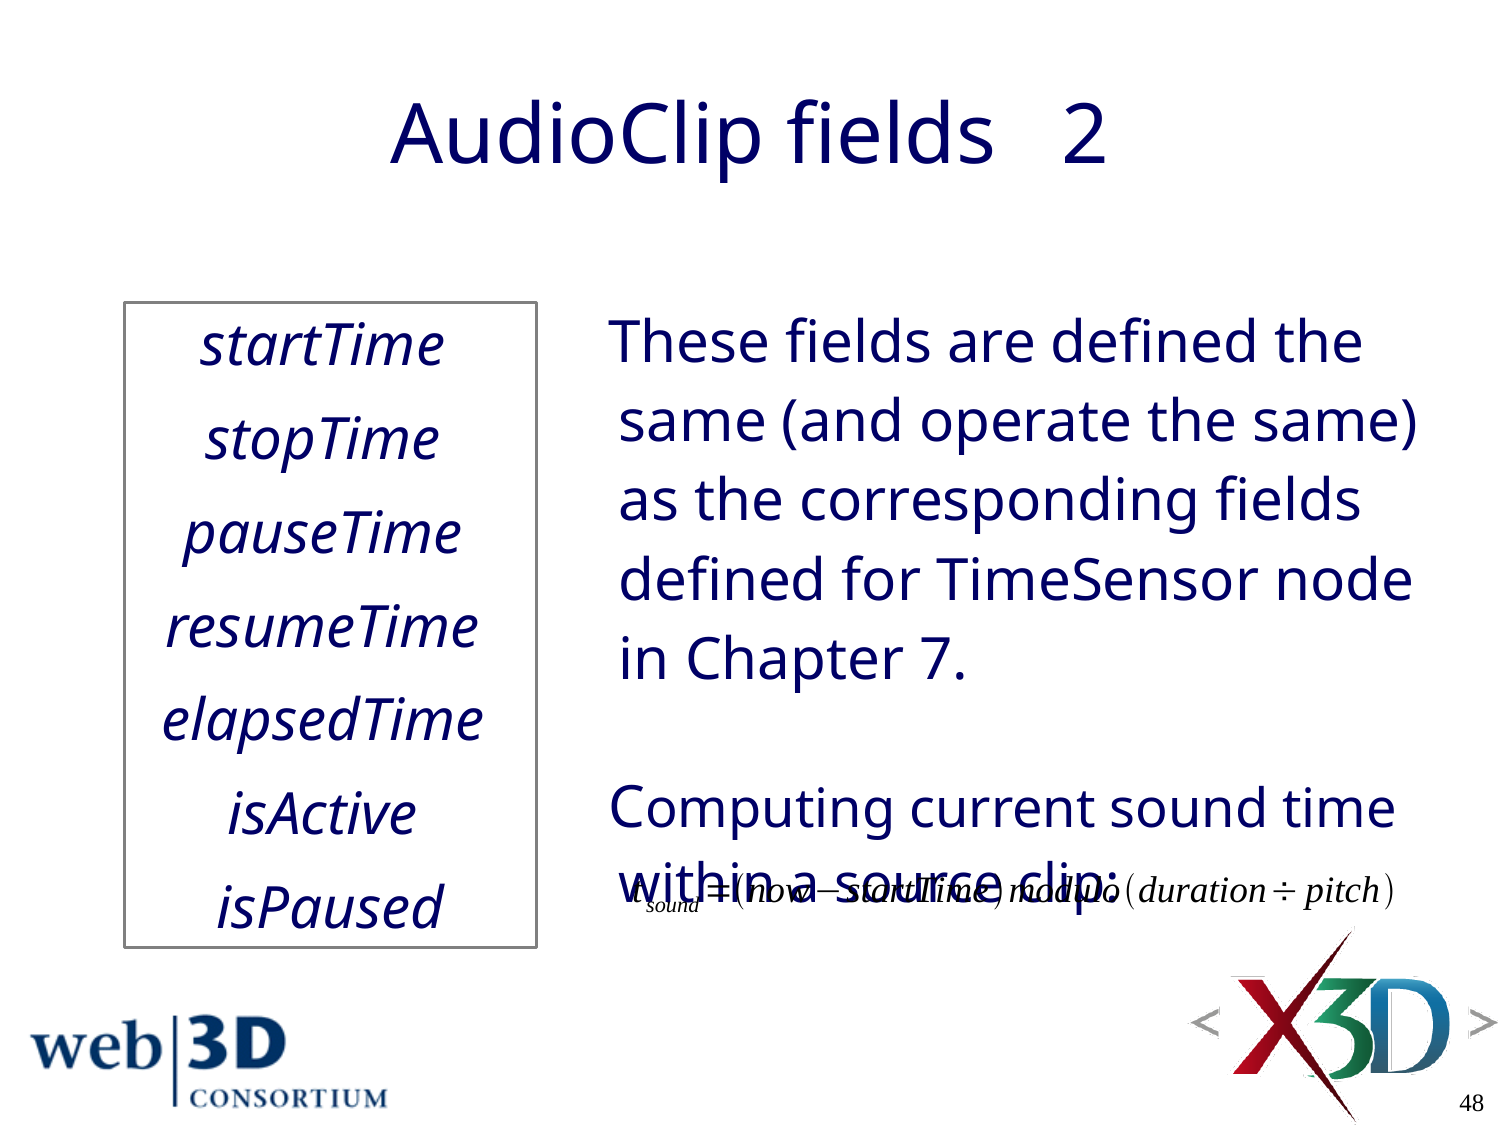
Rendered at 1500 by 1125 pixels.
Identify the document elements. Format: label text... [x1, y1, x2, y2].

chart [167, 533, 286, 593]
picture [12, 998, 413, 1118]
list These fields are defined the same (and operate the same) as the corresponding fields defined for TimeSensor node in Chapter 7. Computing current sound time within a source clip: [562, 299, 1426, 852]
list startTime stopTime pauseTime resumeTime elapsedTime isActive isPaused [124, 302, 537, 906]
chart [625, 870, 1401, 919]
title AudioClip fields 2 [112, 37, 1388, 226]
picture [1187, 926, 1500, 1125]
